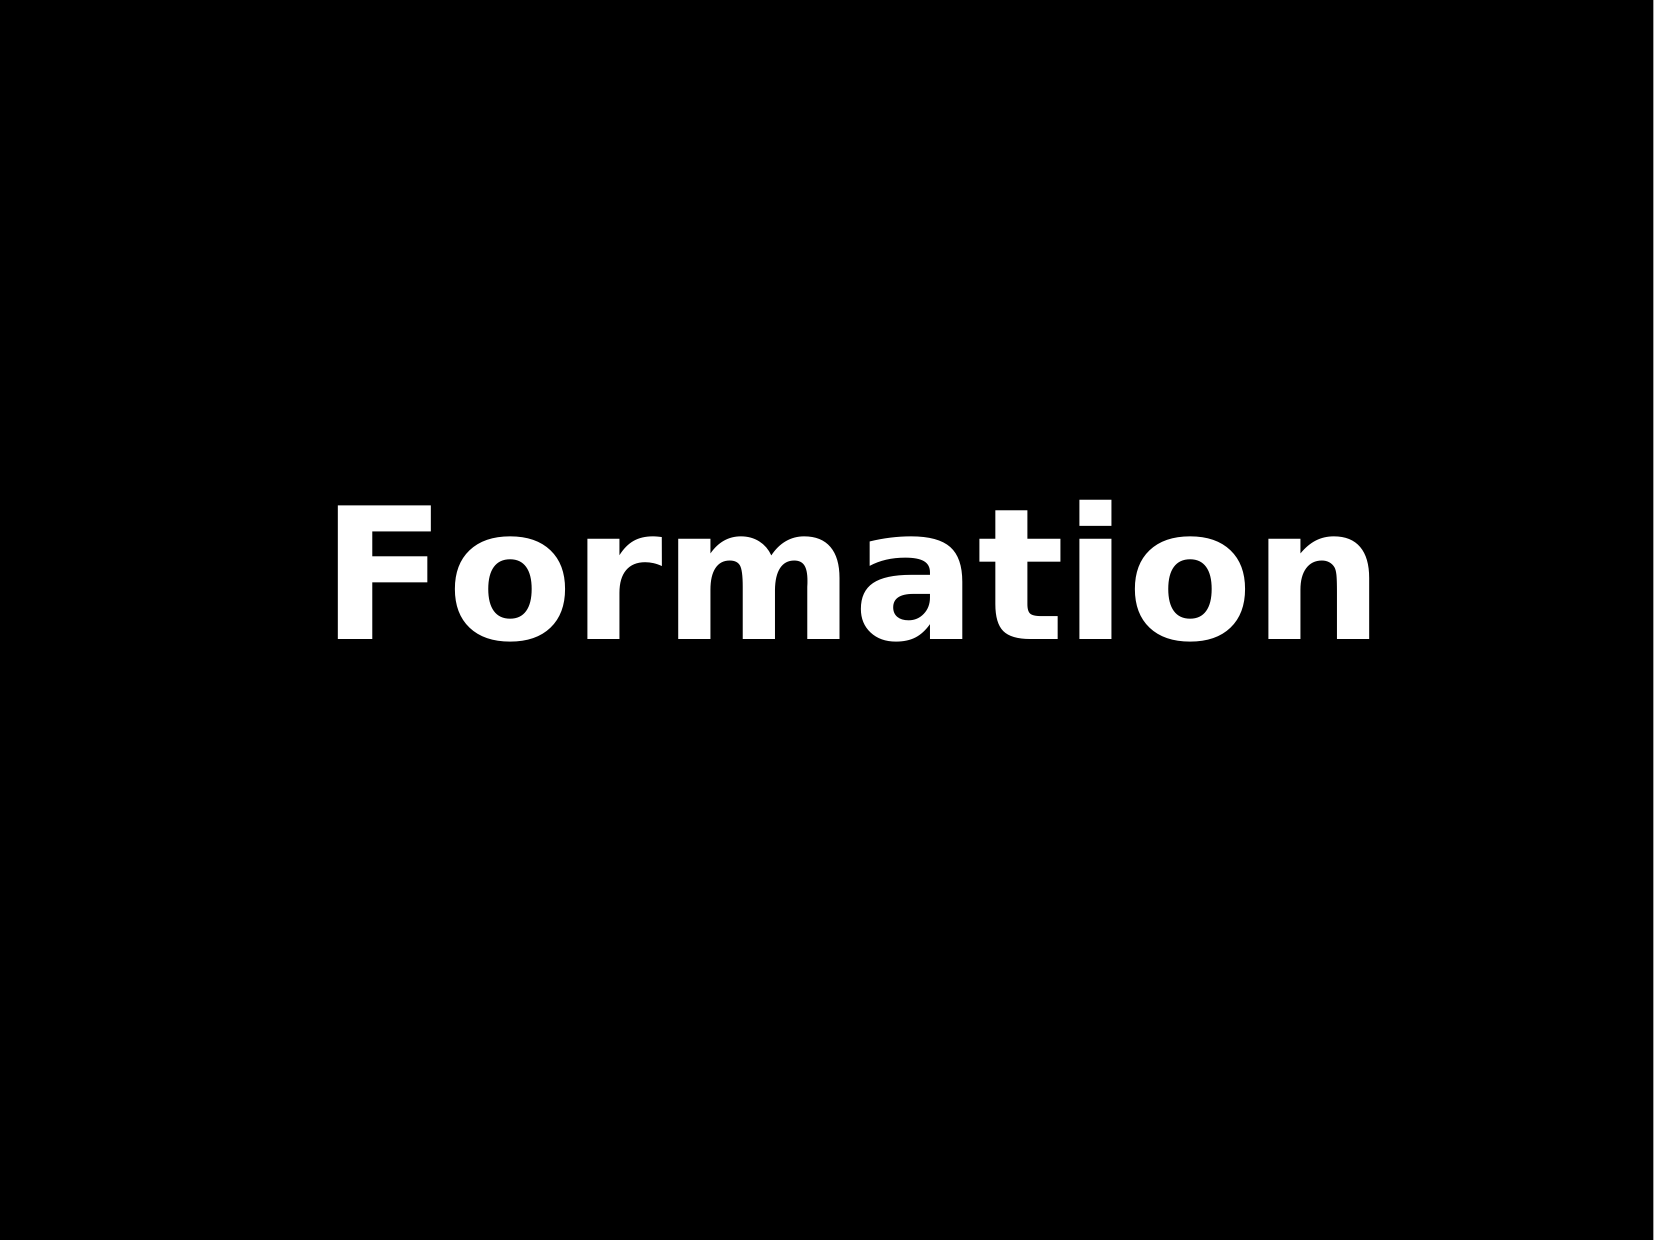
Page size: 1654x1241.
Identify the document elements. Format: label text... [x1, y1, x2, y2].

text_box Formation [307, 462, 1538, 691]
